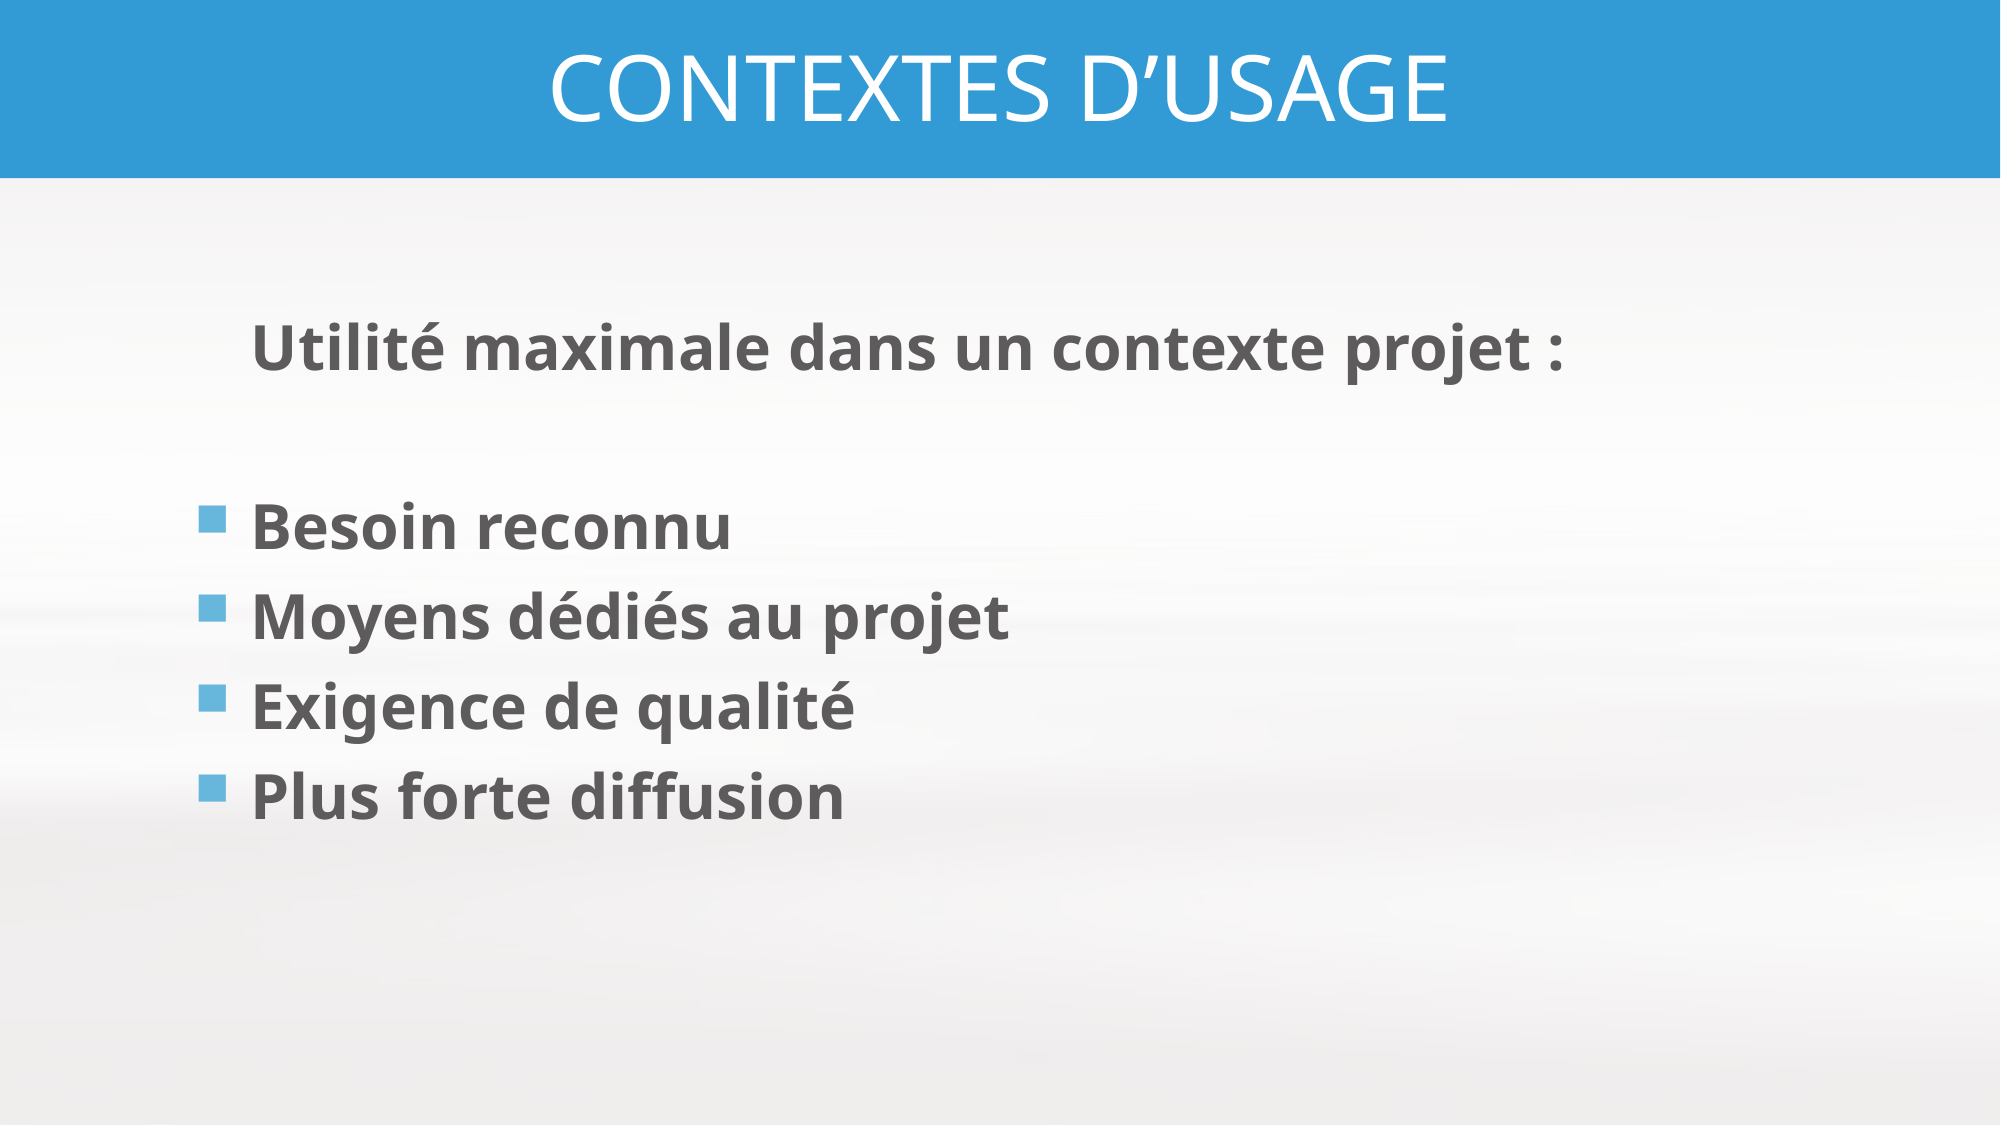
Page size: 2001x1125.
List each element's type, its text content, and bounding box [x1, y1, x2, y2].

text_box Contextes d’usage [0, 0, 2000, 173]
text_box Utilité maximale dans un contexte projet : Besoin reconnu Moyens dédiés au projet Exigence de qualité Plus forte diffusion [180, 299, 1756, 1006]
